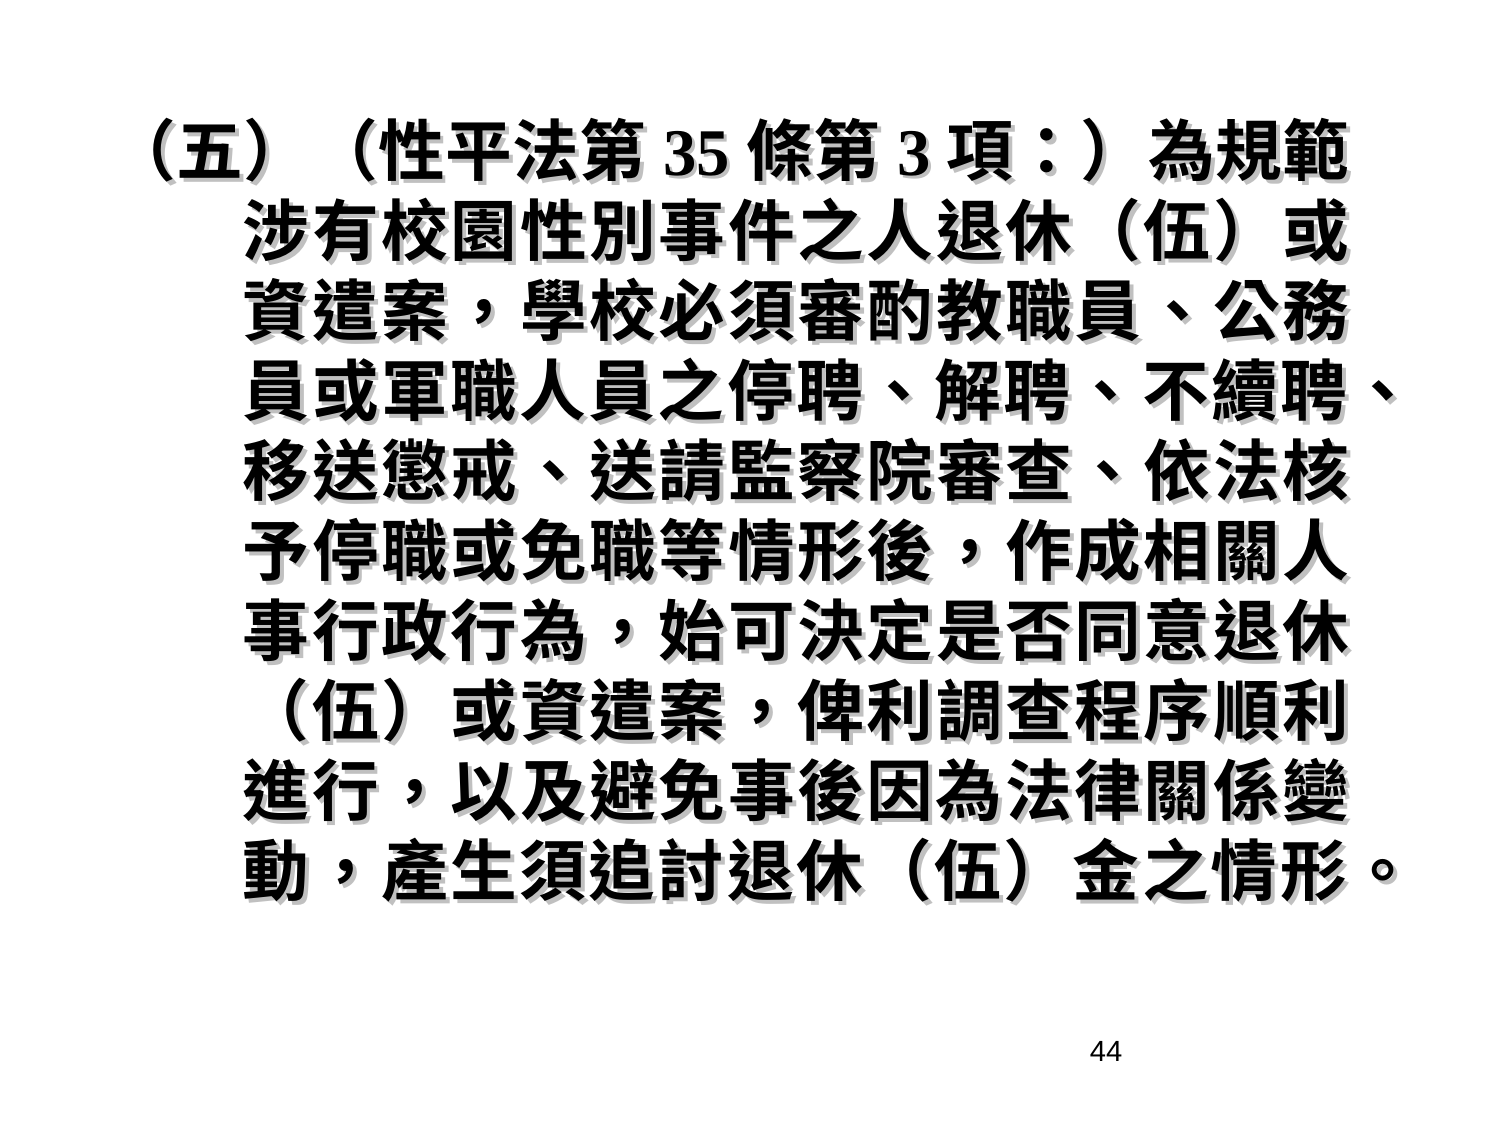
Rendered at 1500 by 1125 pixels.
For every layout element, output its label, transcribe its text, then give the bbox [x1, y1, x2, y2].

text_box （五）（性平法第35條第3項：）為規範涉有校園性別事件之人退休（伍）或資遣案，學校必須審酌教職員、公務員或軍職人員之停聘、解聘、不續聘、移送懲戒、送請監察院審查、依法核予停職或免職等情形後，作成相關人事行政行為，始可決定是否同意退休（伍）或資遣案，俾利調查程序順利進行，以及避免事後因為法律關係變動，產生須追討退休（伍）金之情形。 [95, 102, 1364, 929]
text_box [1074, 1024, 1426, 1103]
